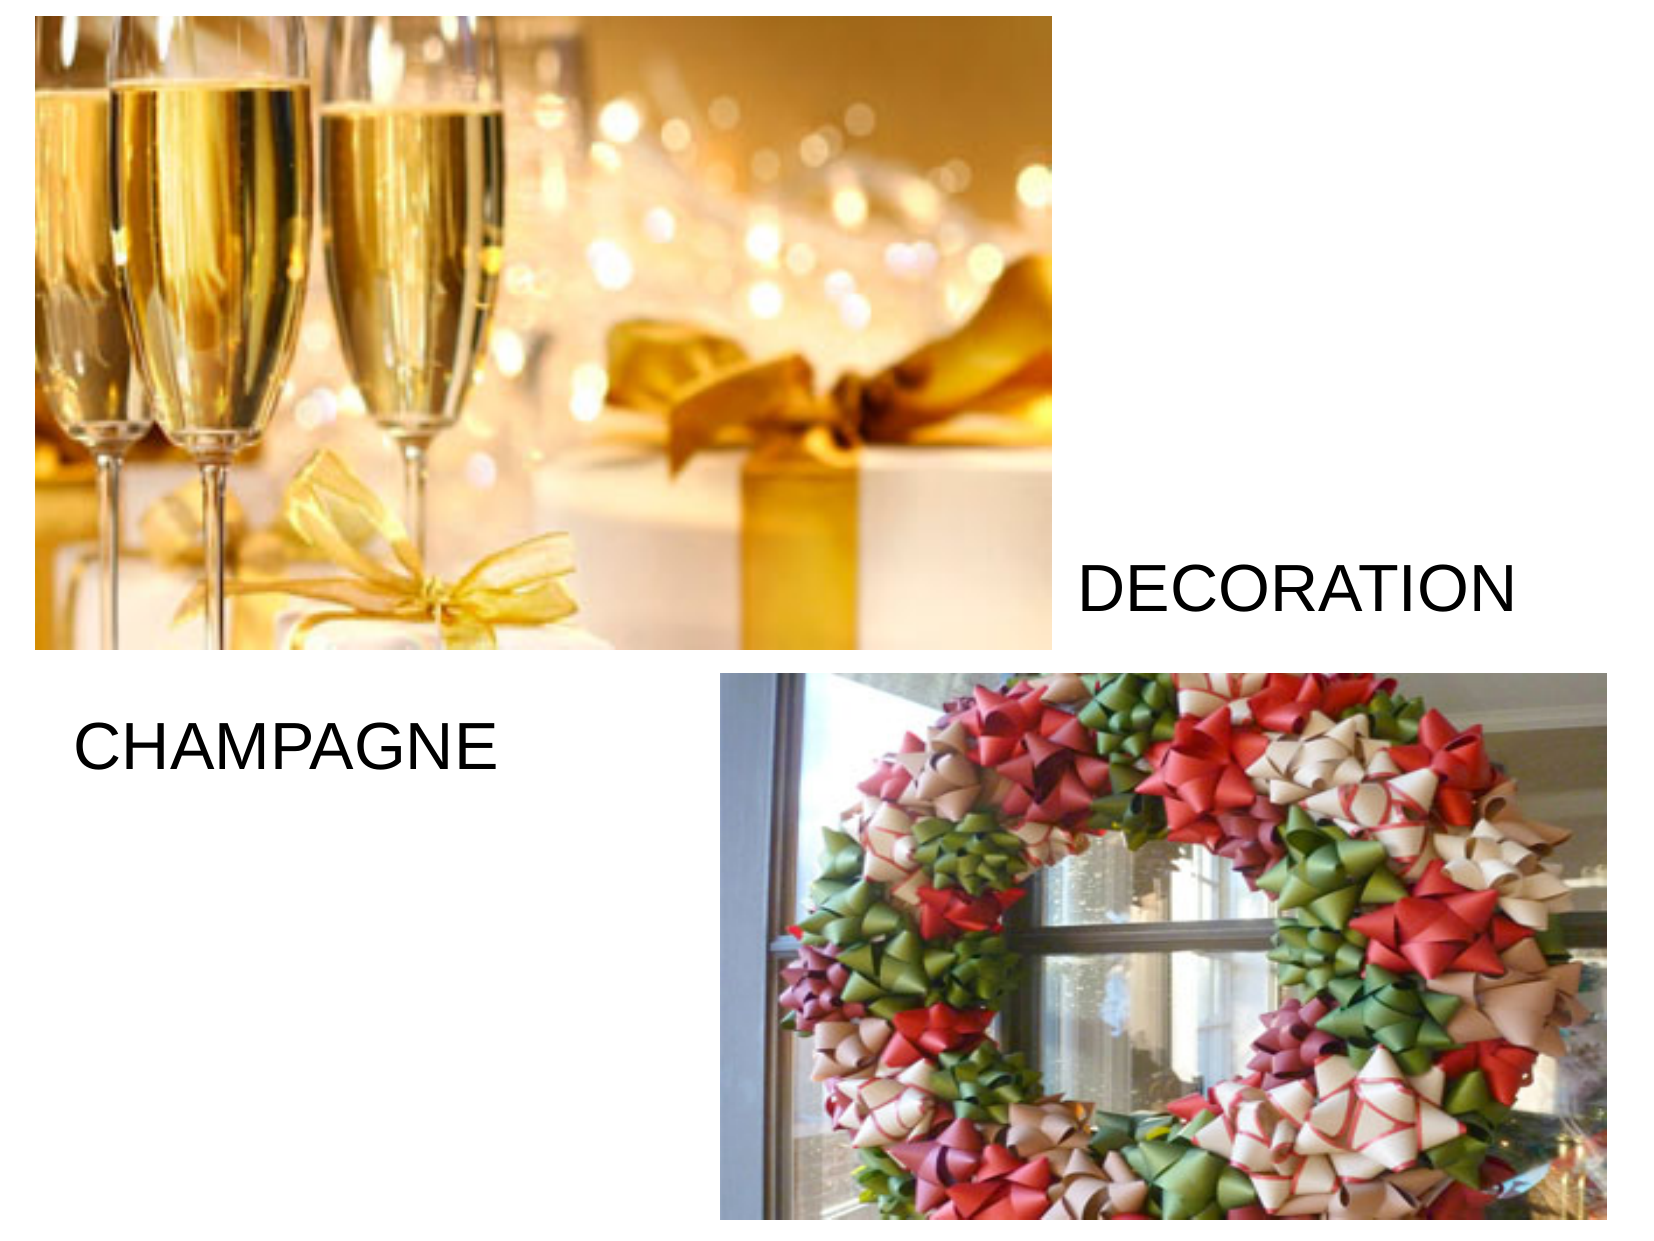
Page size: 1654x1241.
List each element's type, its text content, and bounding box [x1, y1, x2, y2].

text_box DECORATION [1062, 543, 1571, 633]
picture [35, 16, 1052, 650]
text_box CHAMPAGNE [59, 701, 526, 792]
picture [720, 673, 1607, 1220]
